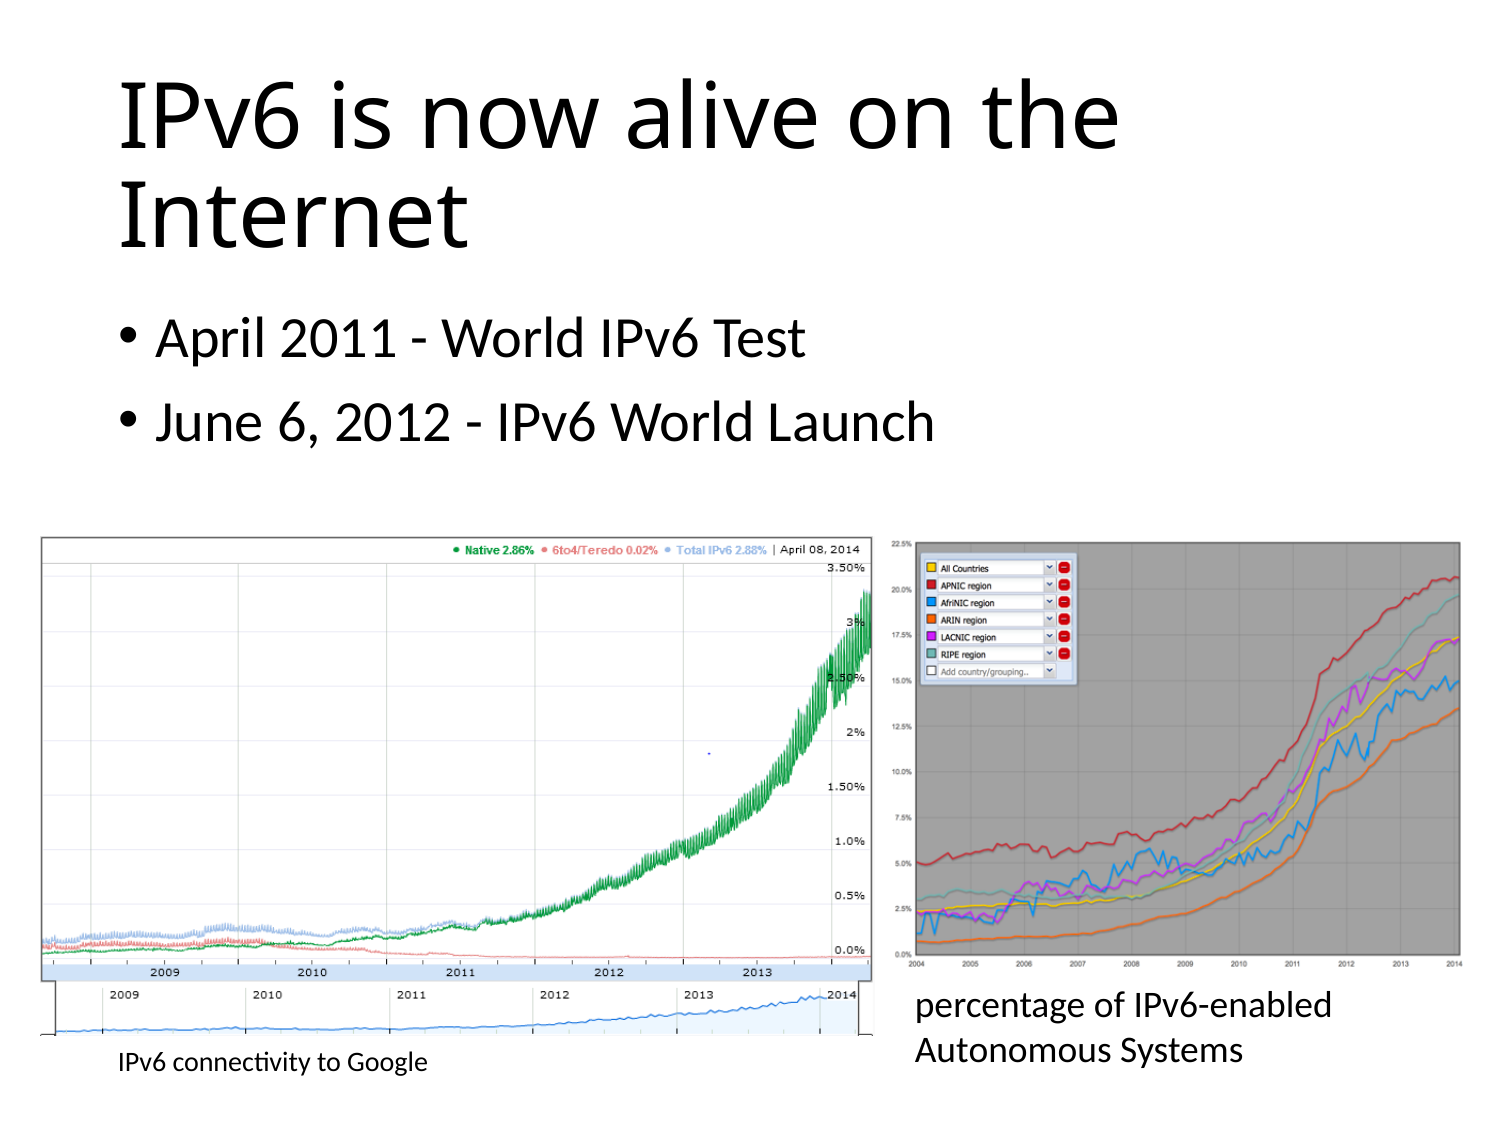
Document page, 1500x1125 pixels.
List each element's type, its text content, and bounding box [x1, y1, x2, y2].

title IPv6 is now alive on the Internet [103, 59, 1397, 278]
picture [882, 533, 1473, 973]
text_box percentage of IPv6-enabled Autonomous Systems [900, 972, 1397, 1077]
text_box IPv6 connectivity to Google [103, 1036, 665, 1085]
list April 2011 - World IPv6 Test June 6, 2012 - IPv6 World Launch [103, 299, 1397, 1014]
picture [37, 533, 875, 1036]
